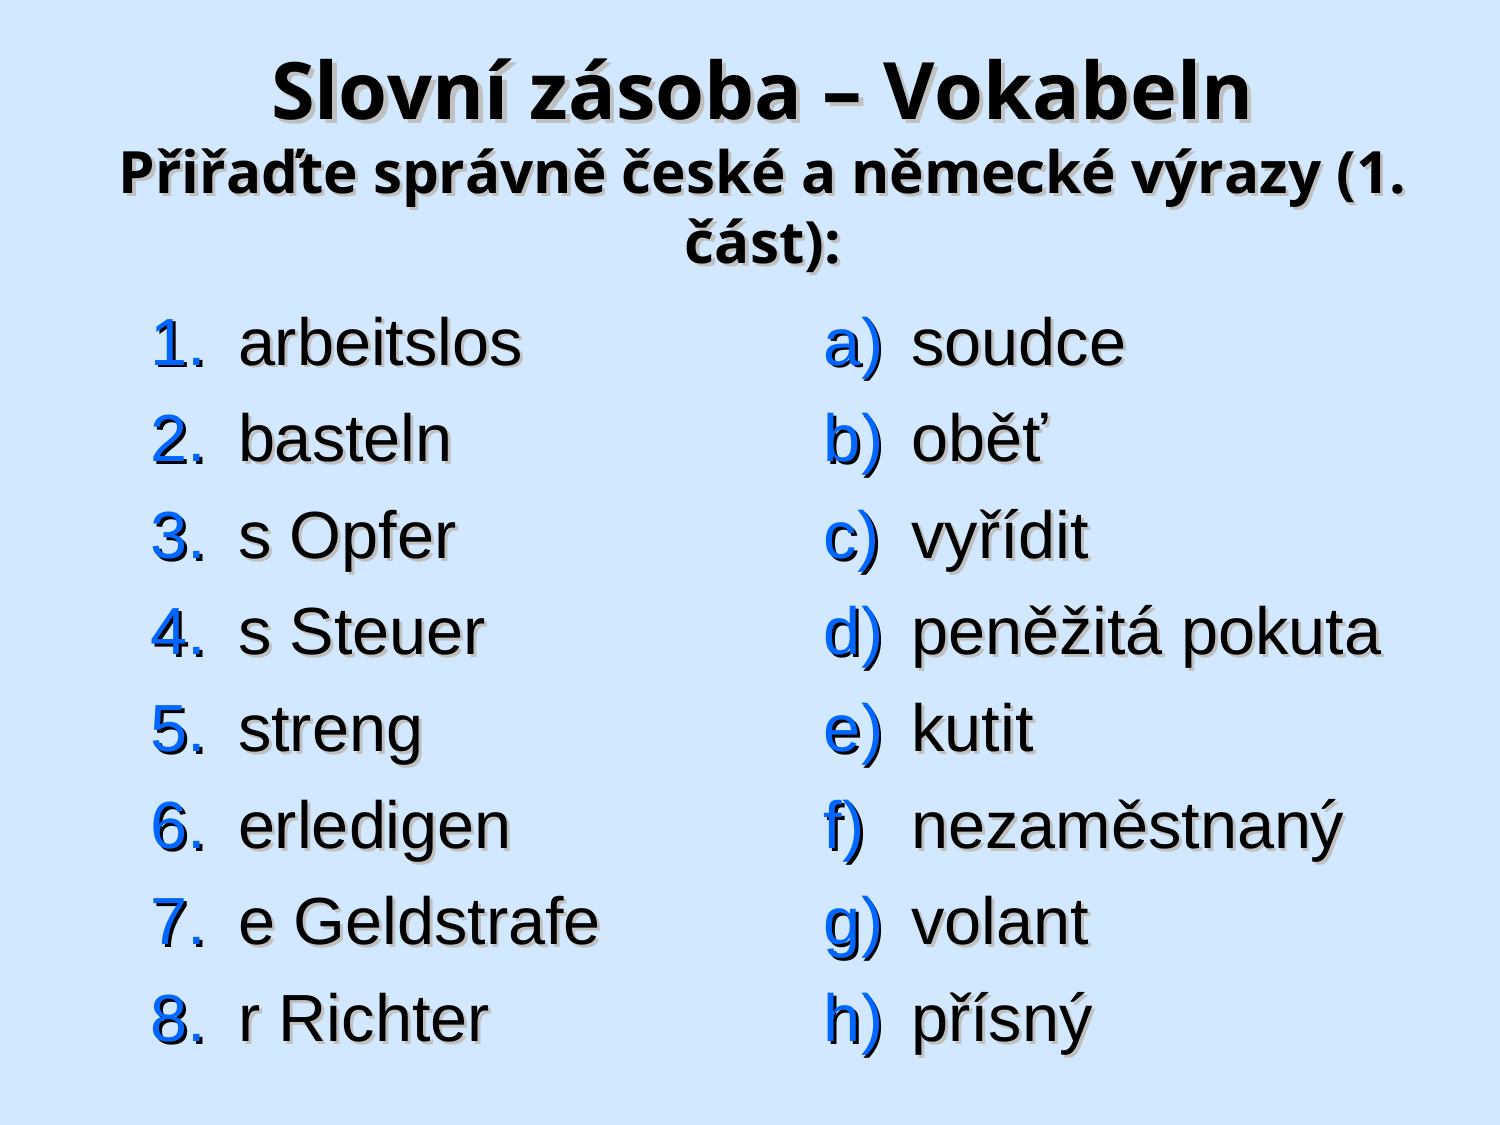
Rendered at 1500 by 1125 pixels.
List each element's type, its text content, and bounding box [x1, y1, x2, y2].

list arbeitslos basteln s Opfer s Steuer streng erledigen e Geldstrafe r Richter [135, 290, 784, 1063]
title Slovní zásoba – Vokabeln Přiřaďte správně české a německé výrazy (1. část): [75, 32, 1451, 283]
list soudce oběť vyřídit peněžitá pokuta kutit nezaměstnaný volant přísný [809, 290, 1450, 1063]
